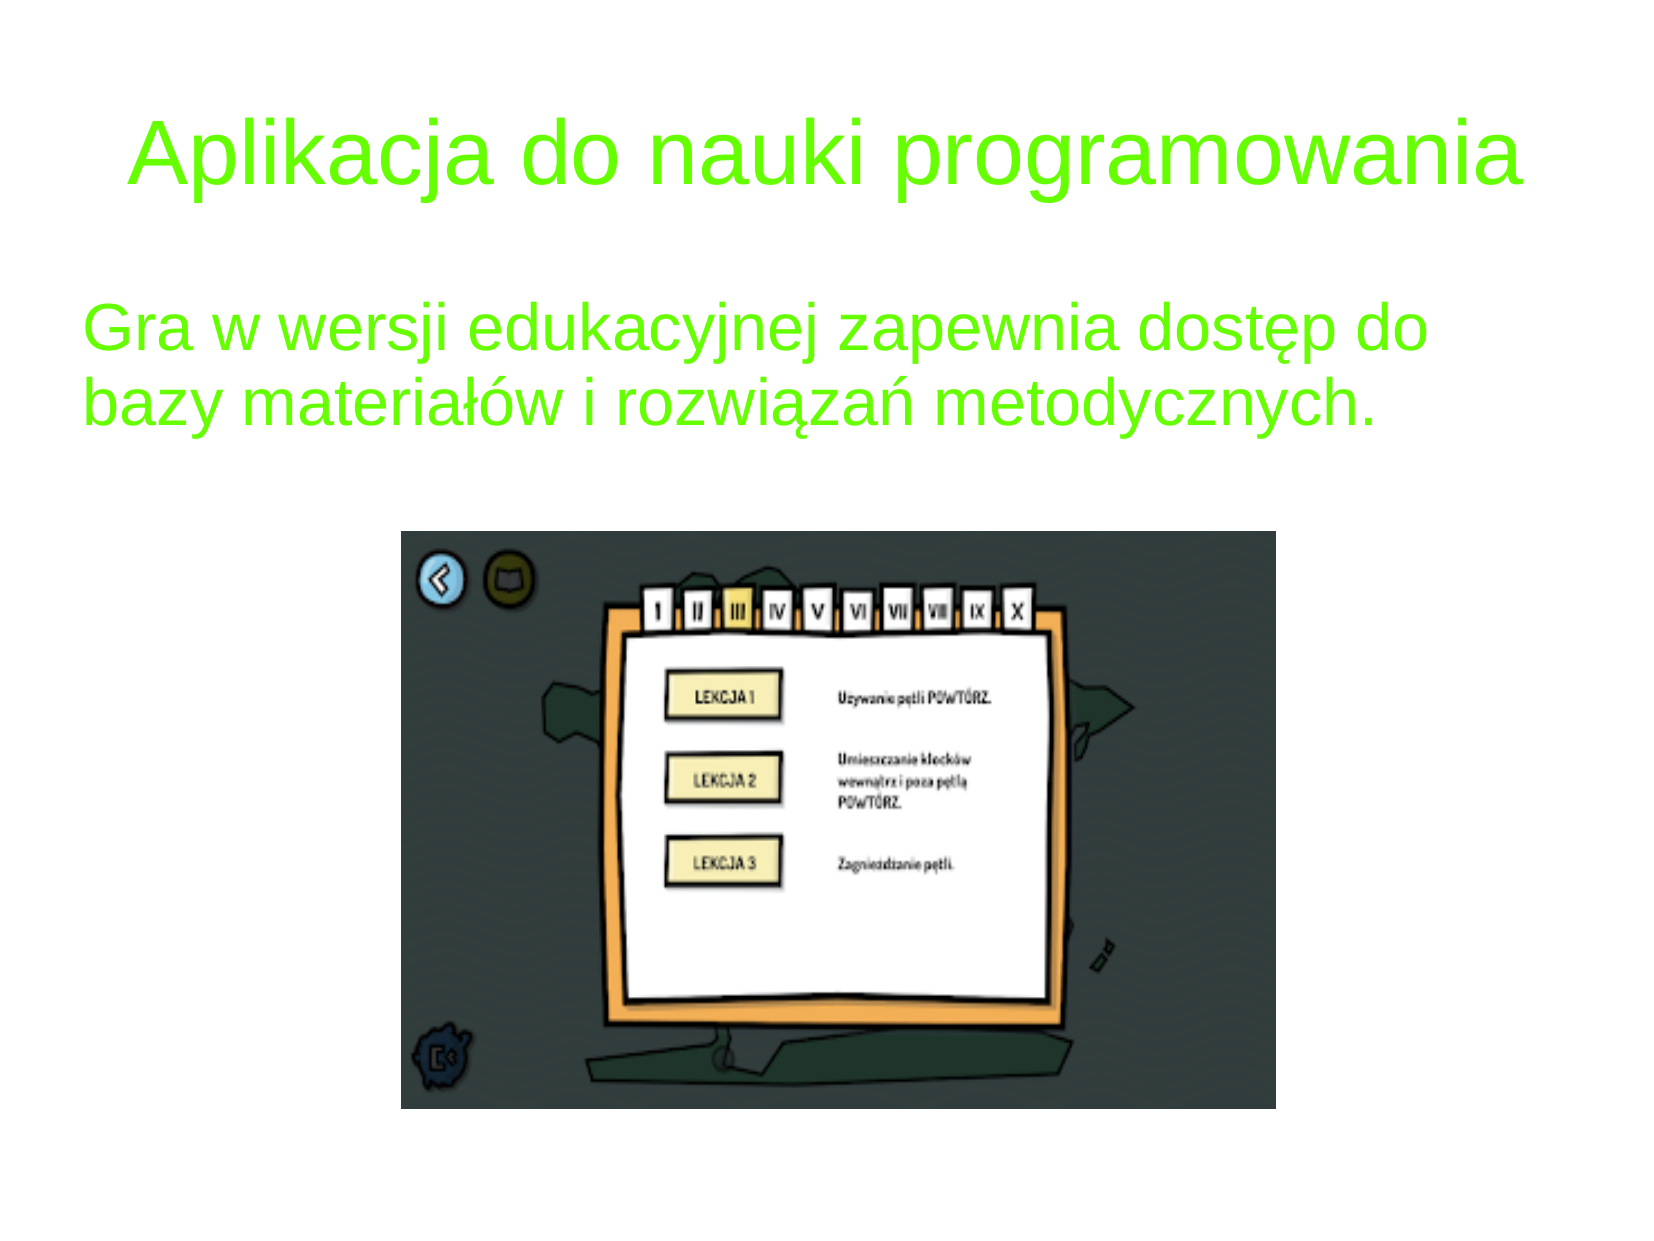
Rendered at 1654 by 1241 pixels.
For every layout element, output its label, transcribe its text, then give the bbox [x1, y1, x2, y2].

picture [401, 531, 1276, 1109]
title Aplikacja do nauki programowania [82, 49, 1571, 257]
list Gra w wersji edukacyjnej zapewnia dostęp do bazy materiałów i rozwiązań metodycznych. [82, 290, 1571, 1109]
